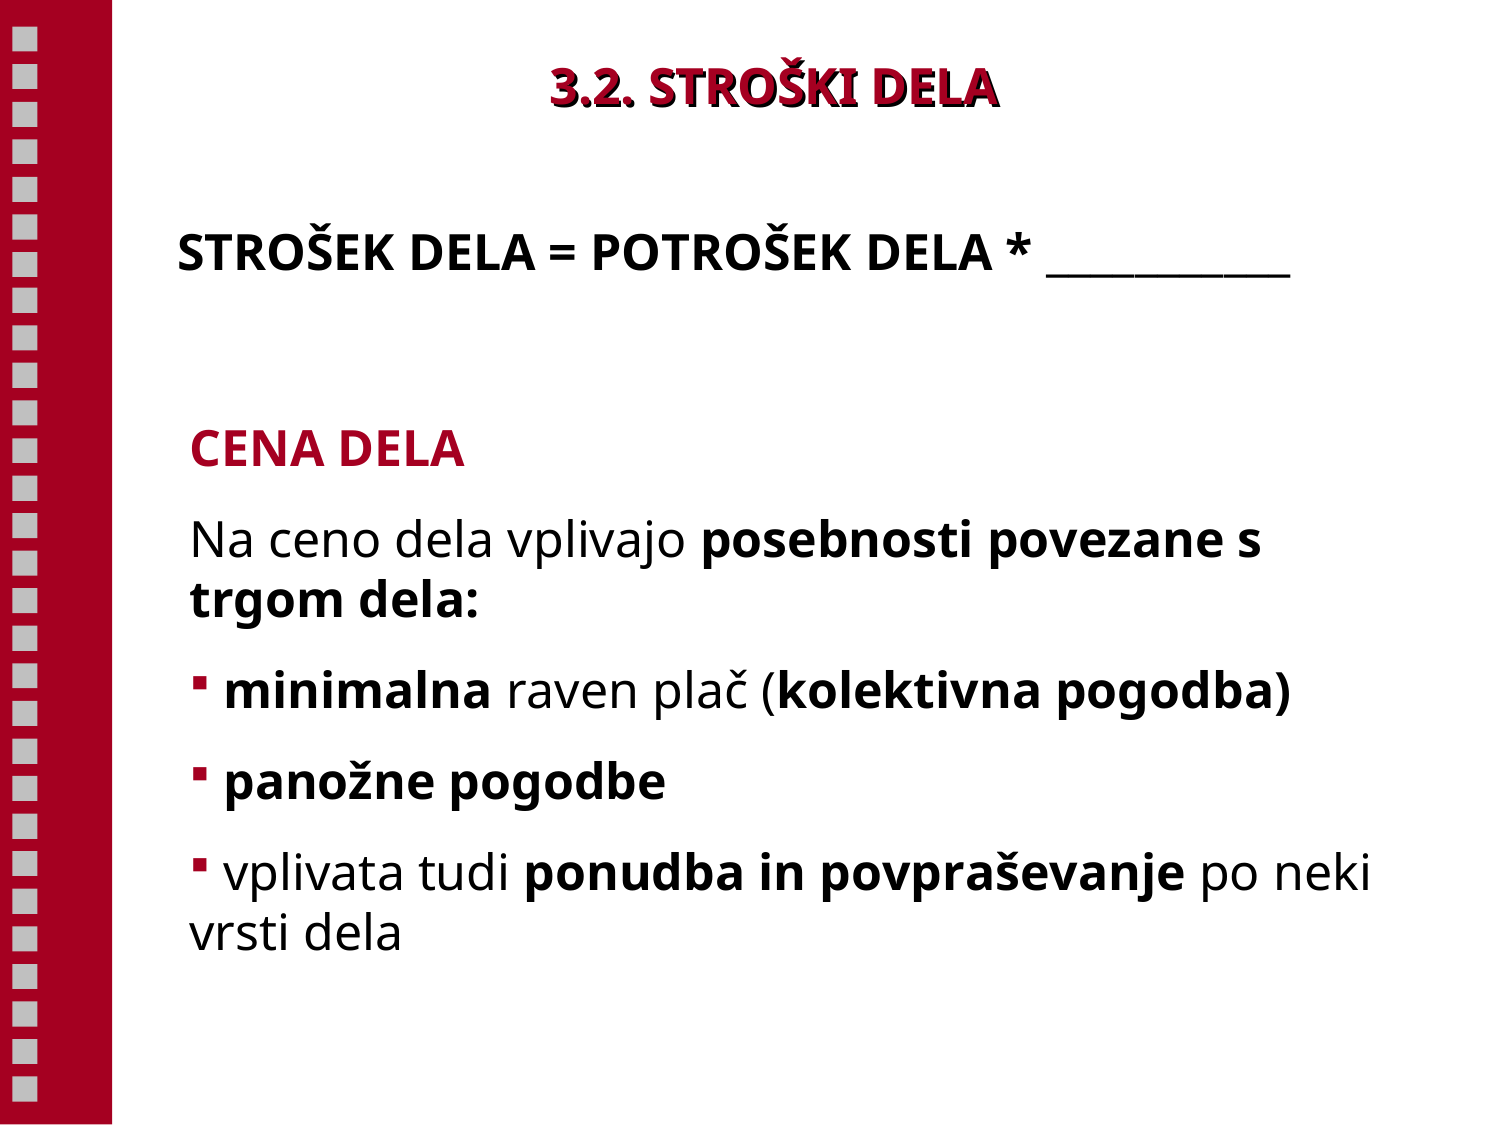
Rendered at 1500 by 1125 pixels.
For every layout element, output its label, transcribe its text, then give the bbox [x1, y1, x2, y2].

text_box STROŠEK DELA = POTROŠEK DELA * ___________ [162, 212, 1426, 288]
text_box CENA DELA Na ceno dela vplivajo posebnosti povezane s trgom dela: minimalna raven plač (kolektivna pogodba) panožne pogodbe vplivata tudi ponudba in povpraševanje po neki vrsti dela [174, 408, 1426, 969]
title 3.2. STROŠKI DELA [136, 30, 1412, 140]
